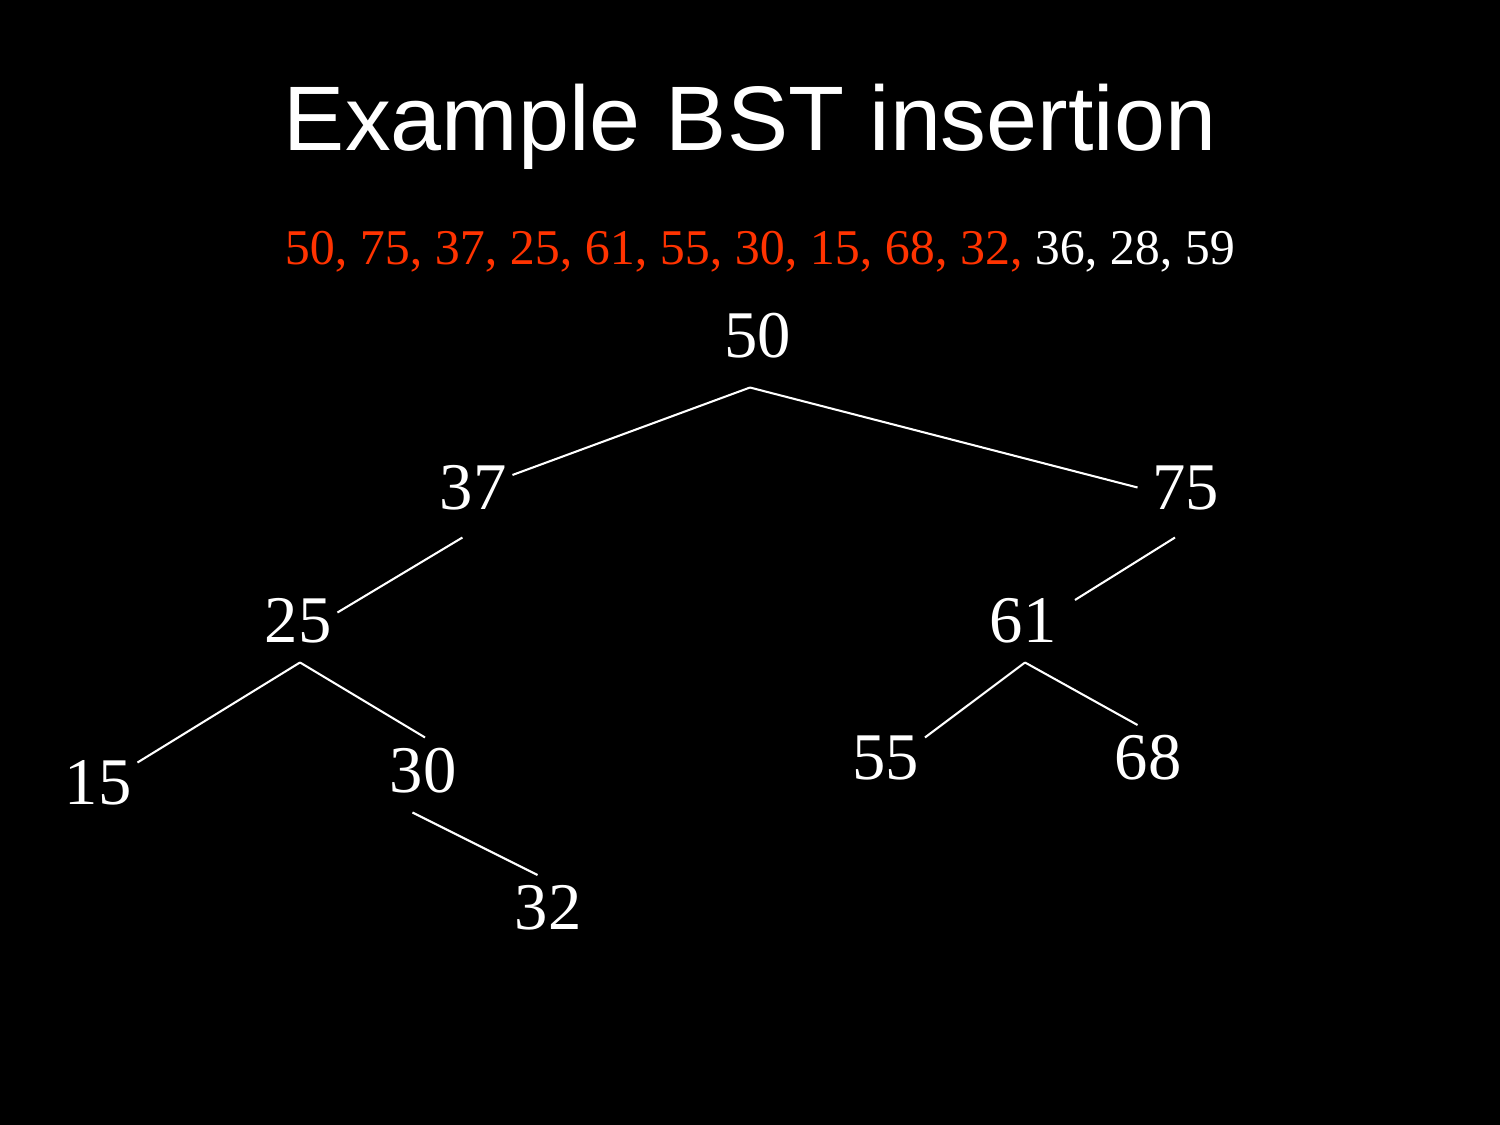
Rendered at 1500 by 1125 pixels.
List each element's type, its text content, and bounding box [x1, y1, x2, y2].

text_box 30 [375, 724, 472, 815]
text_box 55 [837, 712, 935, 802]
text_box 50, 75, 37, 25, 61, 55, 30, 15, 68, 32, 36, 28, 59 [270, 212, 1250, 284]
text_box 50 [709, 290, 807, 381]
text_box 37 [425, 442, 522, 532]
text_box 68 [1100, 712, 1197, 802]
text_box 75 [1137, 442, 1235, 532]
title Example BST insertion [22, 50, 1480, 188]
text_box 25 [250, 574, 347, 665]
text_box 61 [975, 574, 1072, 665]
text_box 15 [50, 737, 147, 827]
text_box 32 [500, 862, 597, 952]
